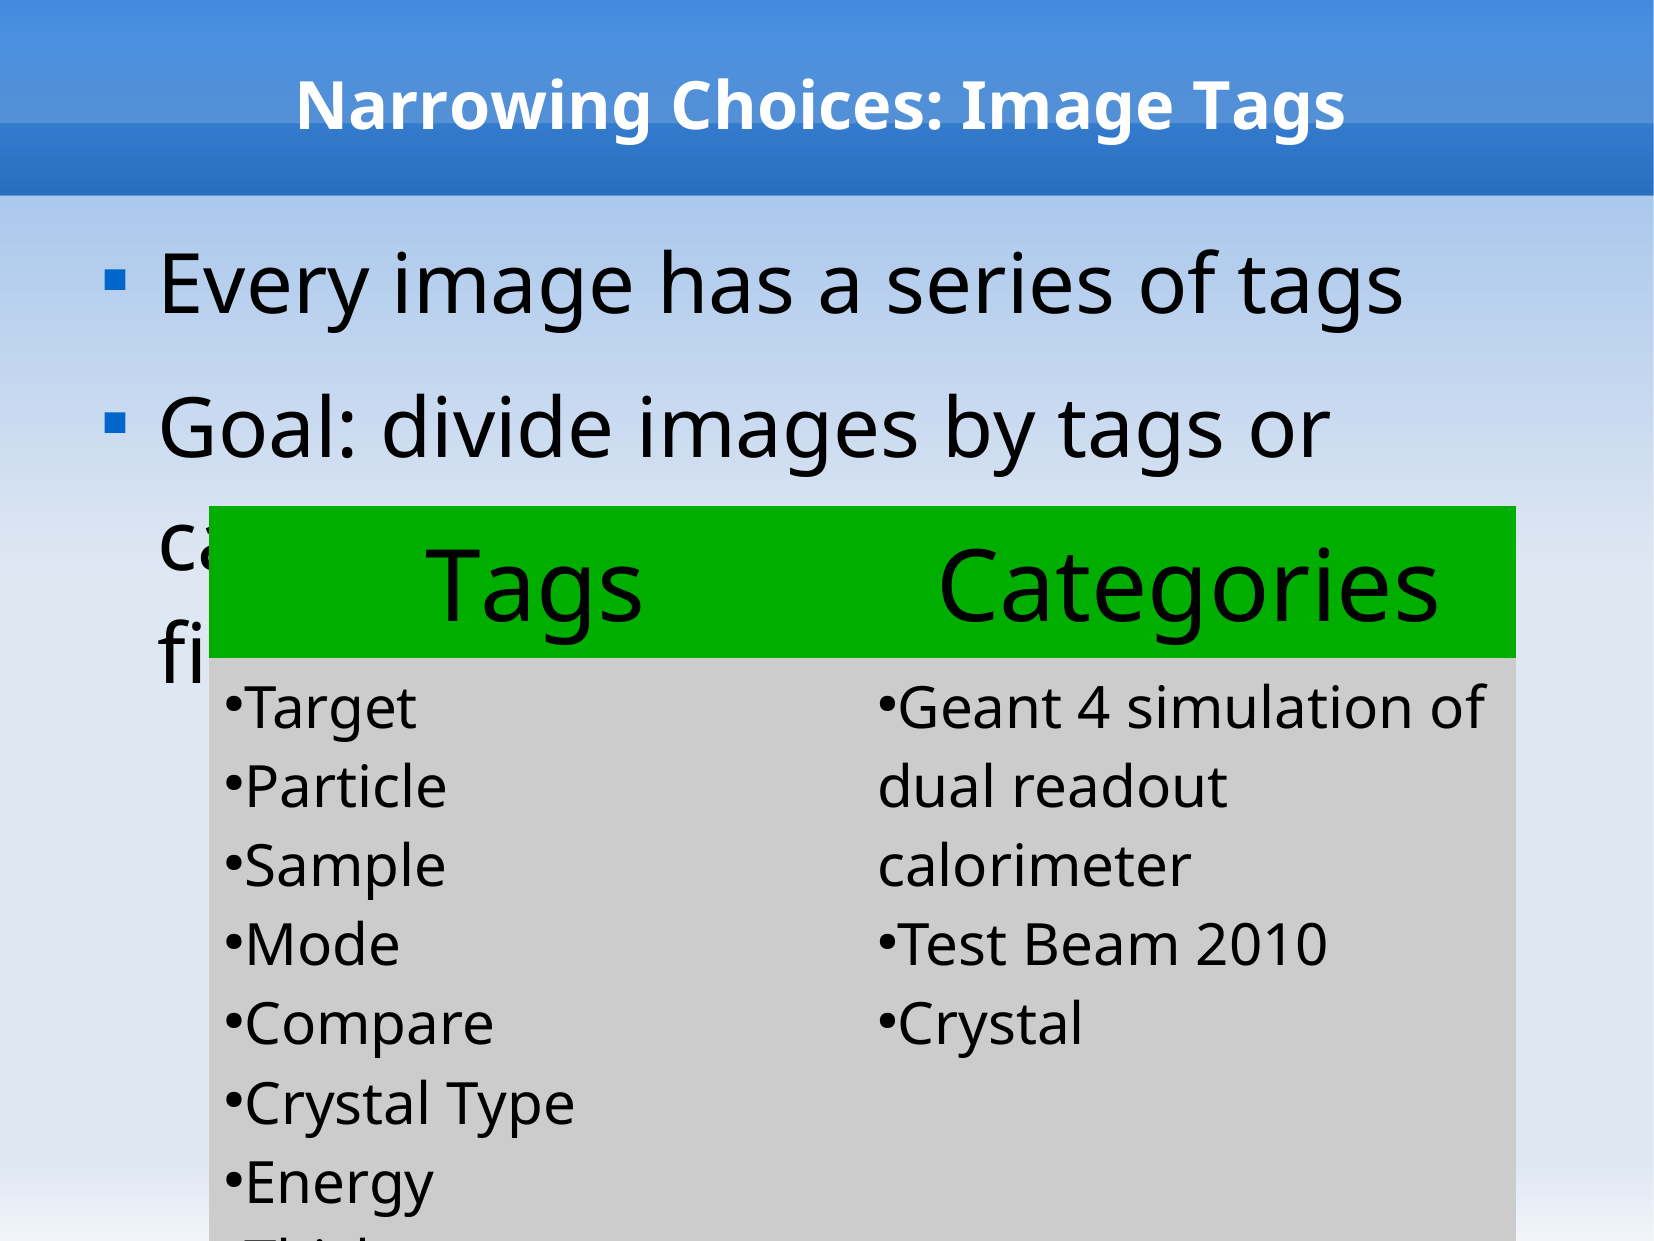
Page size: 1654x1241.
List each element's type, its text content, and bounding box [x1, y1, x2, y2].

picture [0, 0, 1654, 1241]
list Every image has a series of tags Goal: divide images by tags or categories to make them easier to find [86, 225, 1576, 1044]
title Narrowing Choices: Image Tags [76, 0, 1565, 208]
table_cell Target Particle Sample Mode Compare Crystal Type Energy Thickness [209, 658, 862, 1241]
table_header Categories [862, 506, 1516, 658]
table_cell Geant 4 simulation of dual readout calorimeter Test Beam 2010 Crystal [862, 658, 1516, 1241]
table_header Tags [209, 506, 862, 658]
